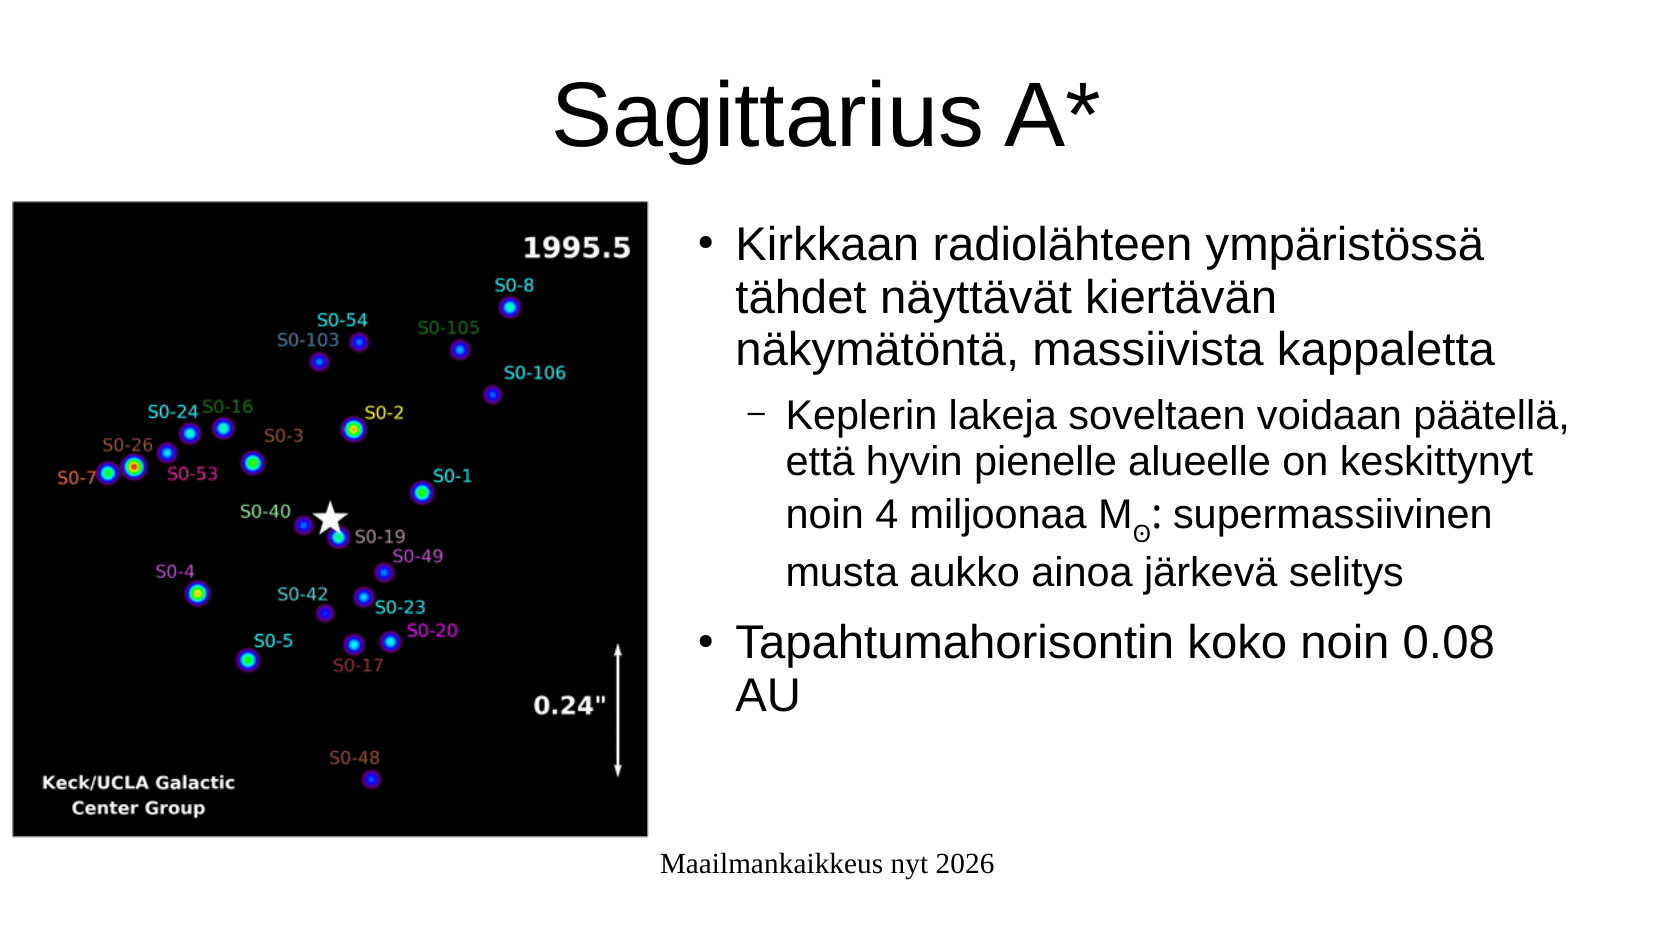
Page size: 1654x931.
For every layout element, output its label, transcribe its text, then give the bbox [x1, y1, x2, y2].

picture [11, 200, 650, 839]
title Sagittarius A* [82, 37, 1571, 193]
list Kirkkaan radiolähteen ympäristössä tähdet näyttävät kiertävän näkymätöntä, massiivista kappaletta Keplerin lakeja soveltaen voidaan päätellä, että hyvin pienelle alueelle on keskittynyt noin 4 miljoonaa Mʘ: supermassiivinen musta aukko ainoa järkevä selitys Tapahtumahorisontin koko noin 0.08 AU [685, 217, 1571, 758]
